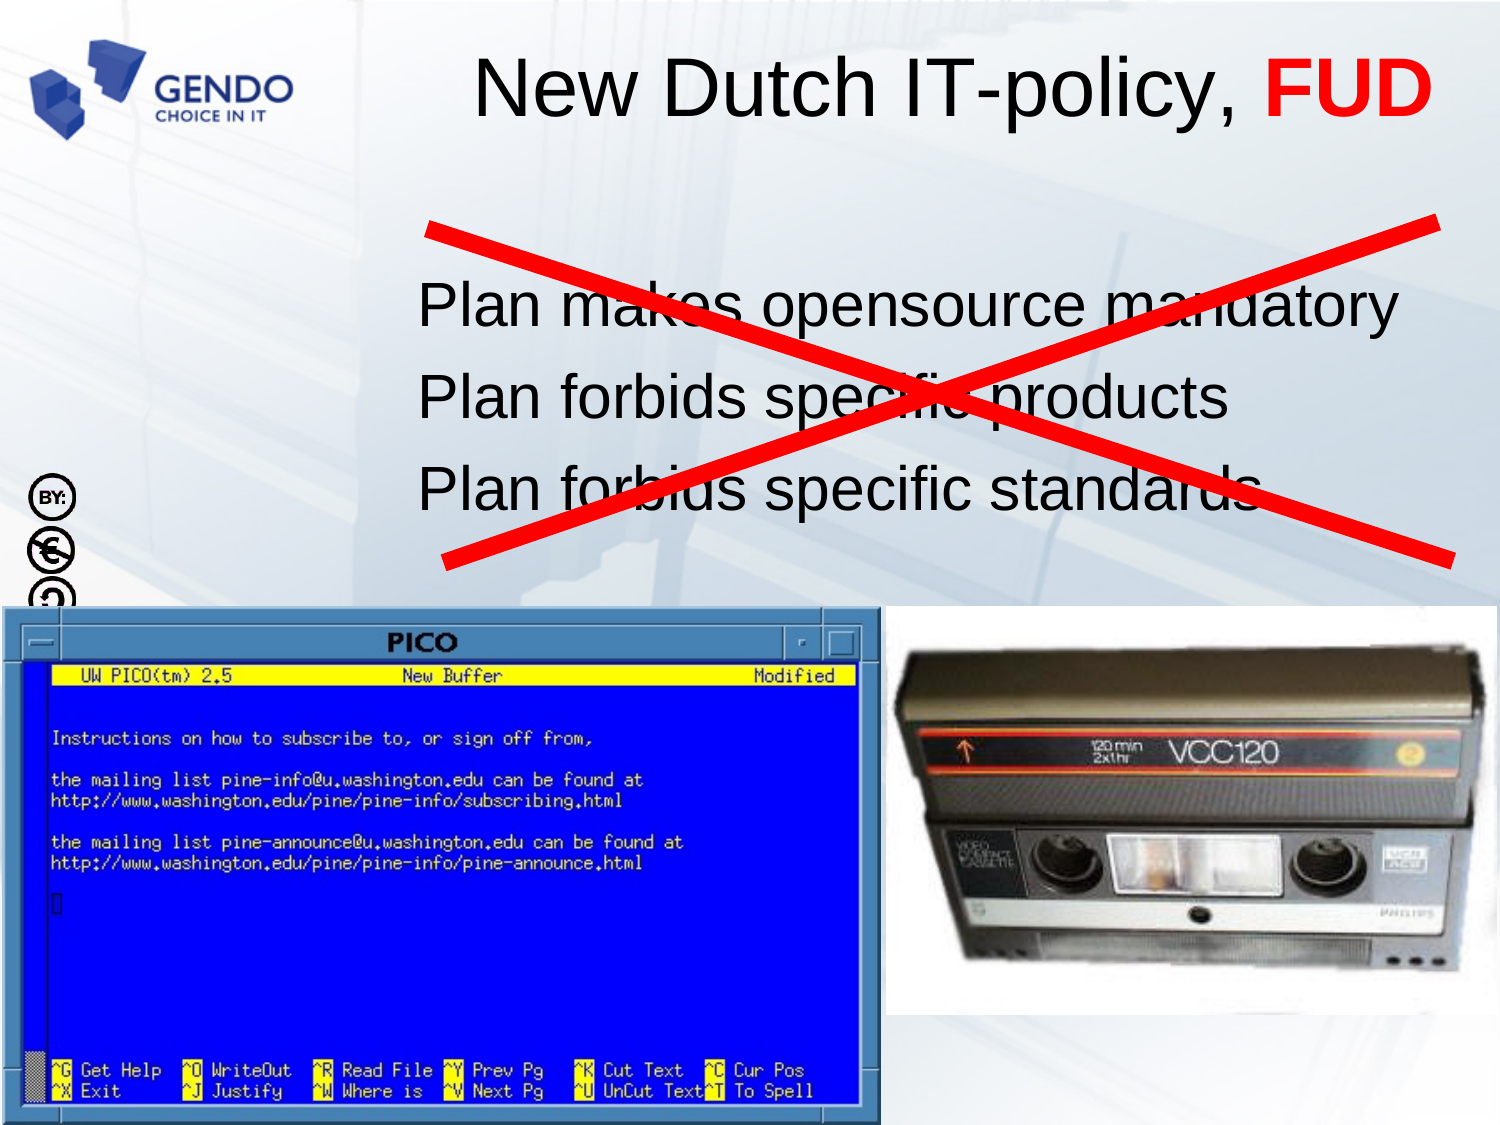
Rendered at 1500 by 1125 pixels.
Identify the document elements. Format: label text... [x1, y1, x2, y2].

picture [0, 0, 1500, 1125]
list Plan makes opensource mandatory Plan forbids specific products Plan forbids specific standards [596, 273, 1258, 384]
title New Dutch IT-policy, FUD [409, 7, 1498, 174]
list Plan makes opensource mandatory Plan forbids specific products Plan forbids specific standards [401, 273, 1471, 805]
